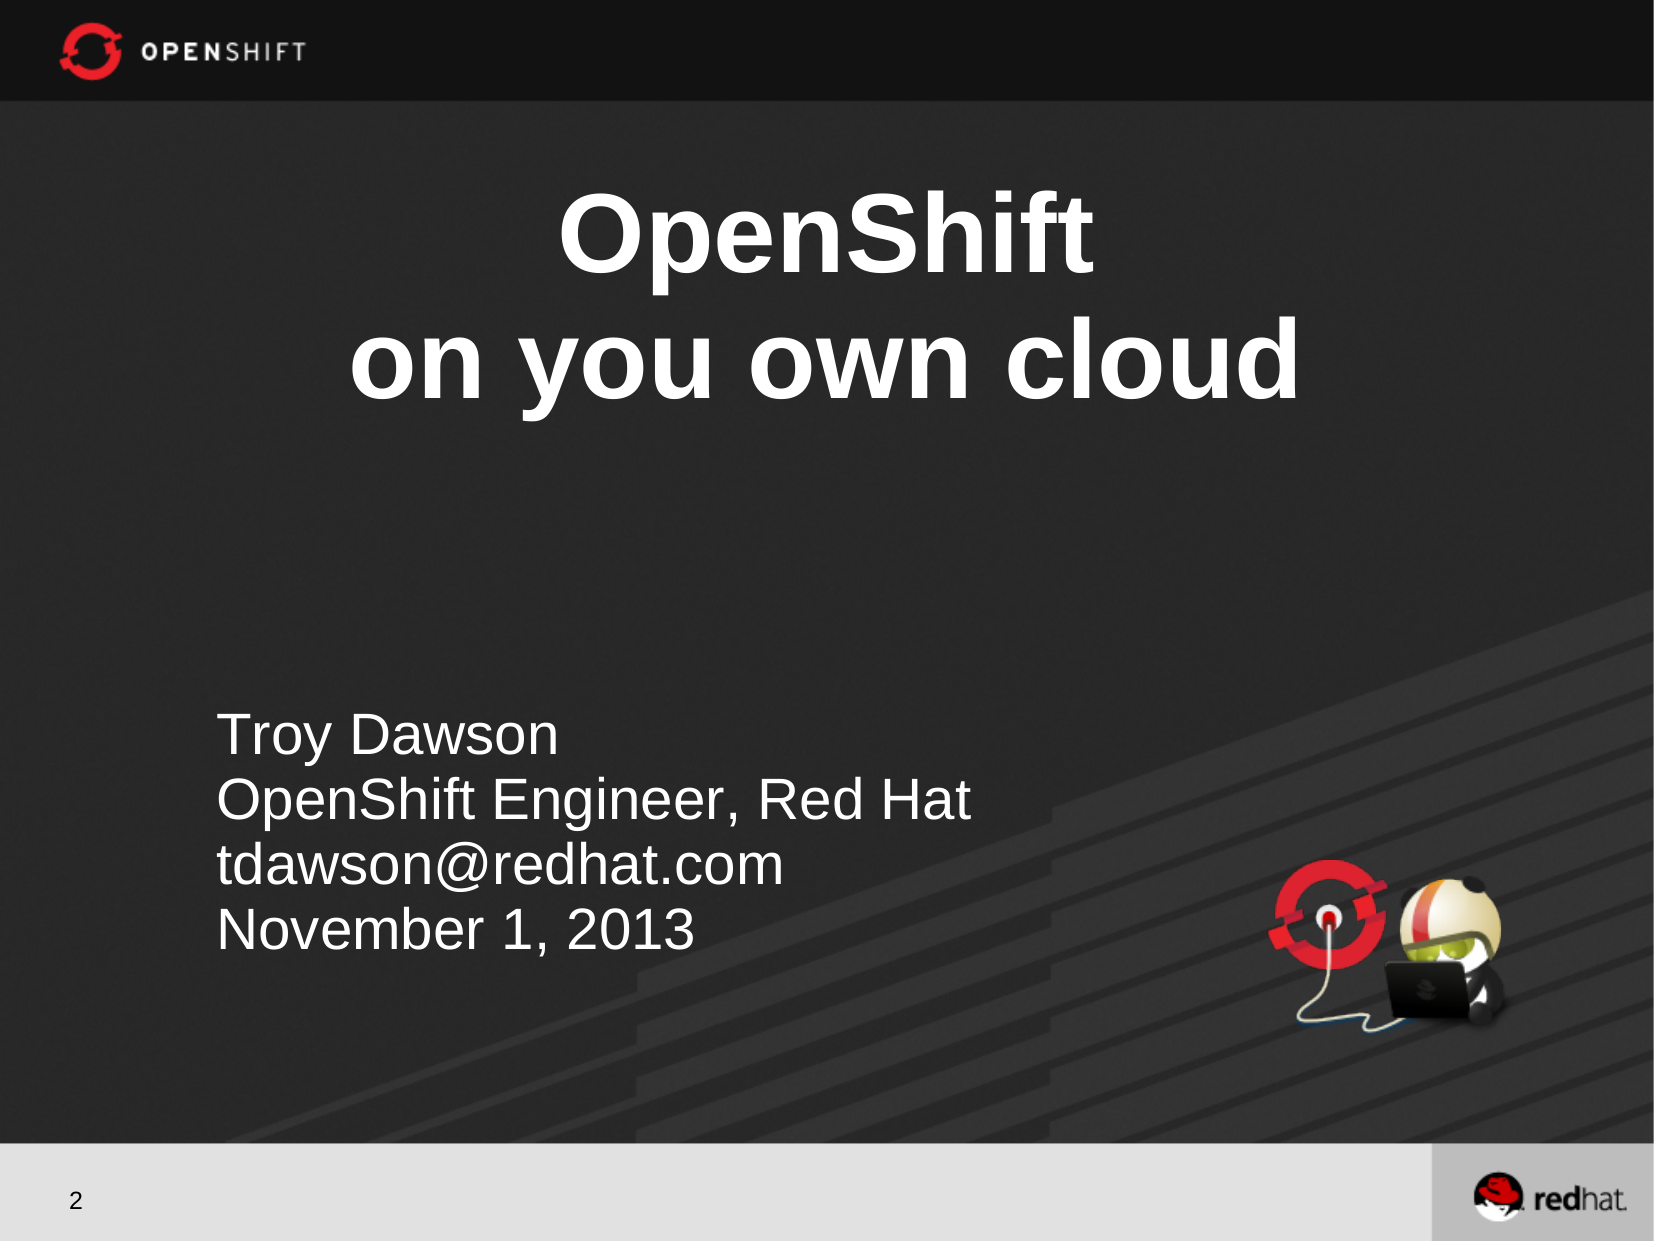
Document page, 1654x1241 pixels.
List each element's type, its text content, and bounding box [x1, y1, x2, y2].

text_box Troy Dawson OpenShift Engineer, Red Hat tdawson@redhat.com November 1, 2013 [201, 695, 1131, 906]
text_box OpenShift on you own cloud [196, 165, 1458, 696]
picture [0, 0, 1654, 1241]
